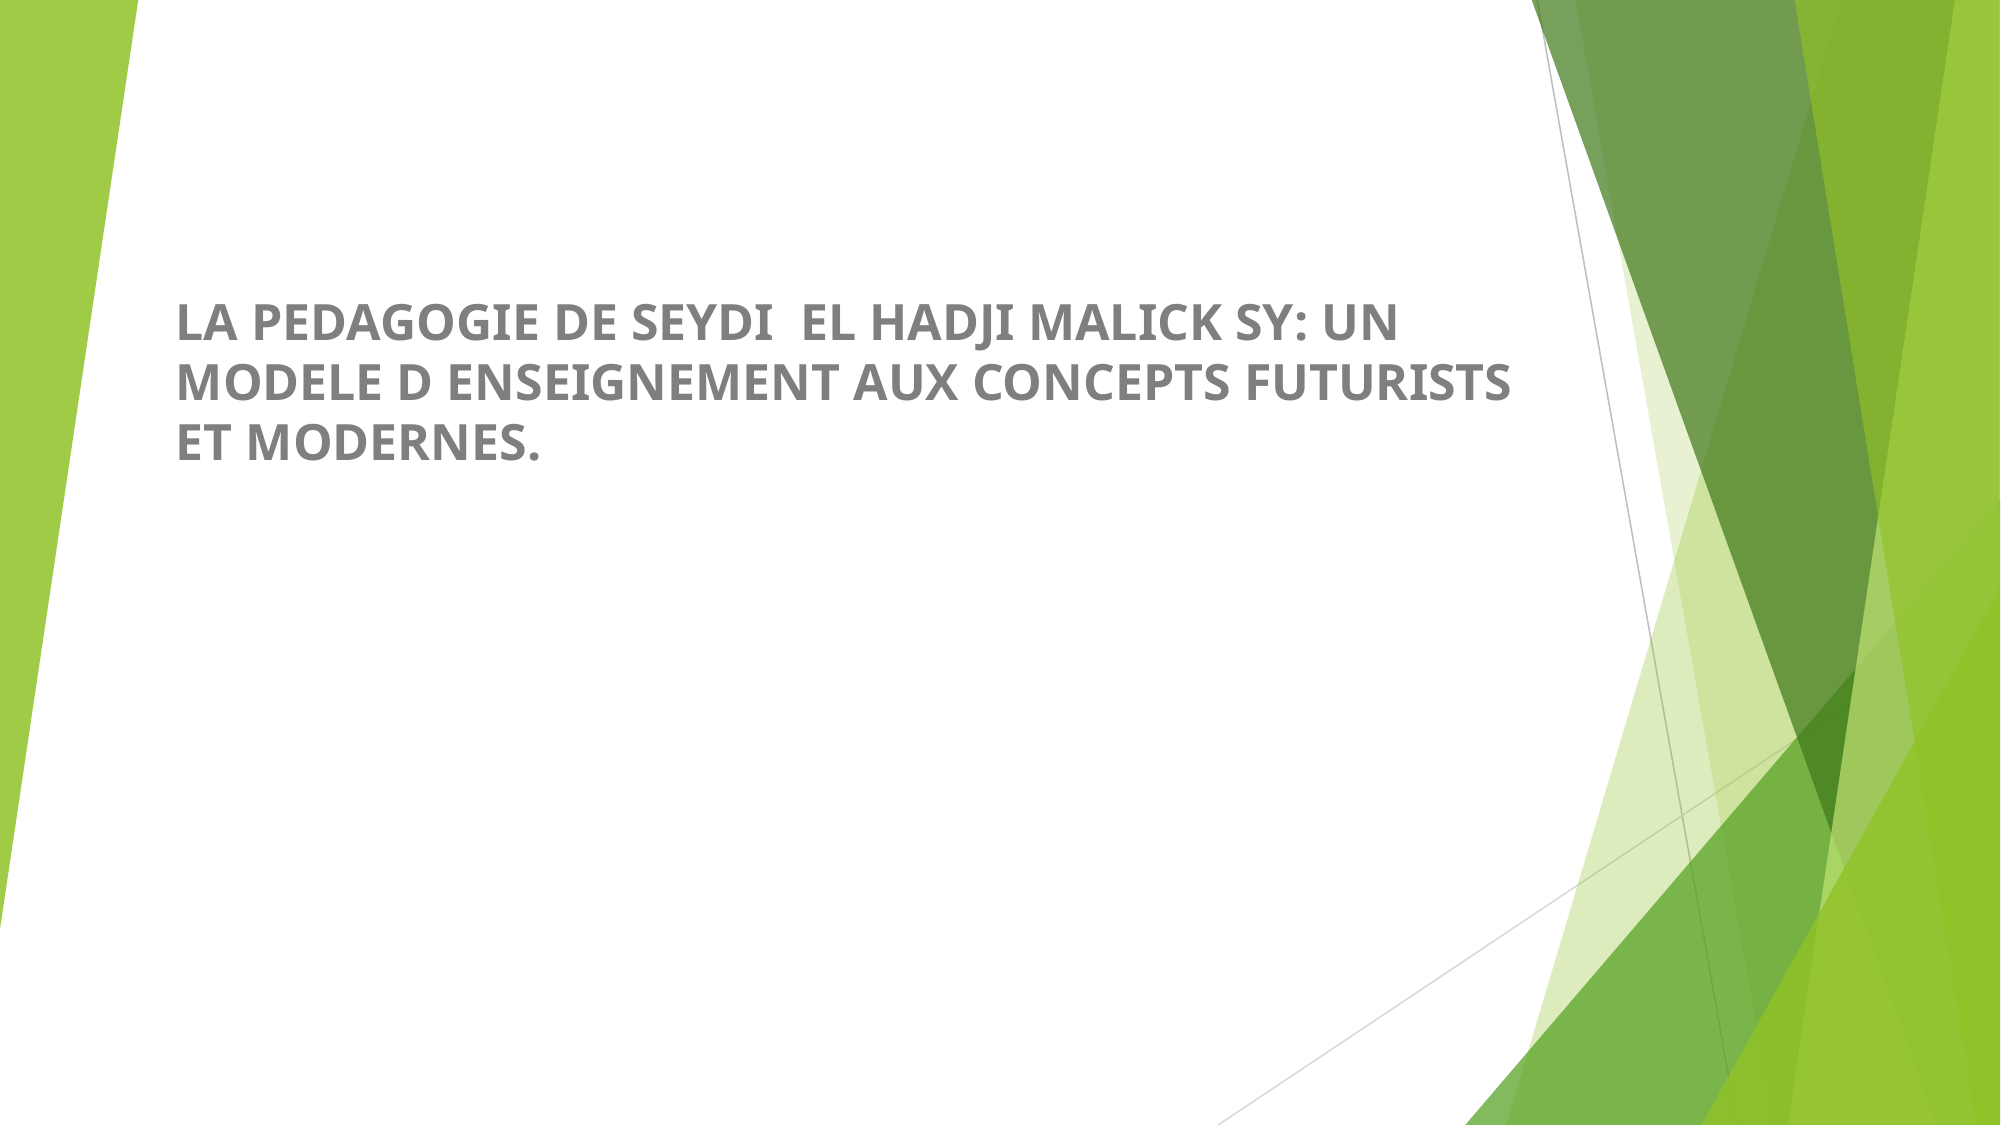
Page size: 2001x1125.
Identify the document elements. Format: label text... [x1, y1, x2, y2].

subtitle LA PEDAGOGIE DE SEYDI EL HADJI MALICK SY: UN MODELE D ENSEIGNEMENT AUX CONCEPTS FUTURISTS ET MODERNES. [160, 282, 1587, 994]
